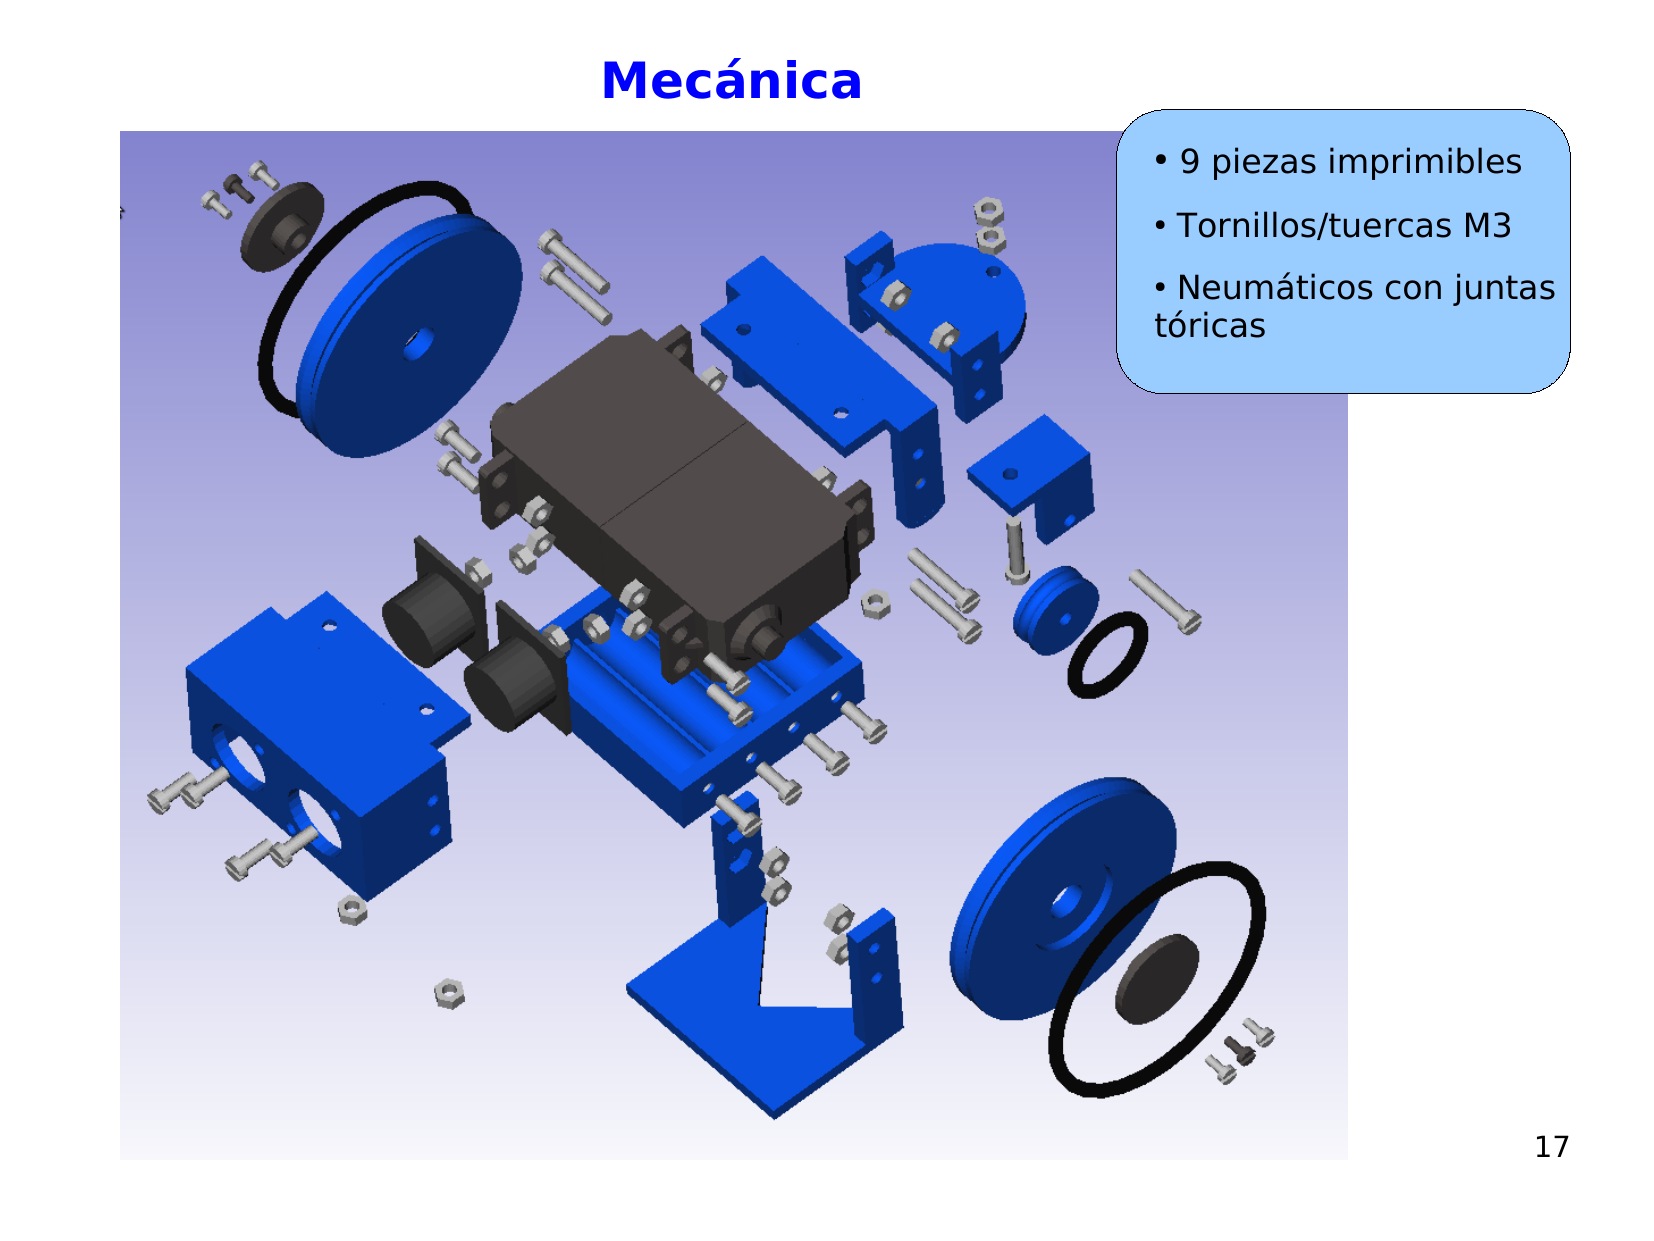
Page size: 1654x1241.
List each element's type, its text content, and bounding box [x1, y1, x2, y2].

text_box 9 piezas imprimibles Tornillos/tuercas M3 Neumáticos con juntas tóricas [1139, 131, 1586, 353]
text_box Mecánica [585, 45, 1188, 119]
picture [120, 131, 1348, 1160]
text_box [1116, 109, 1570, 394]
